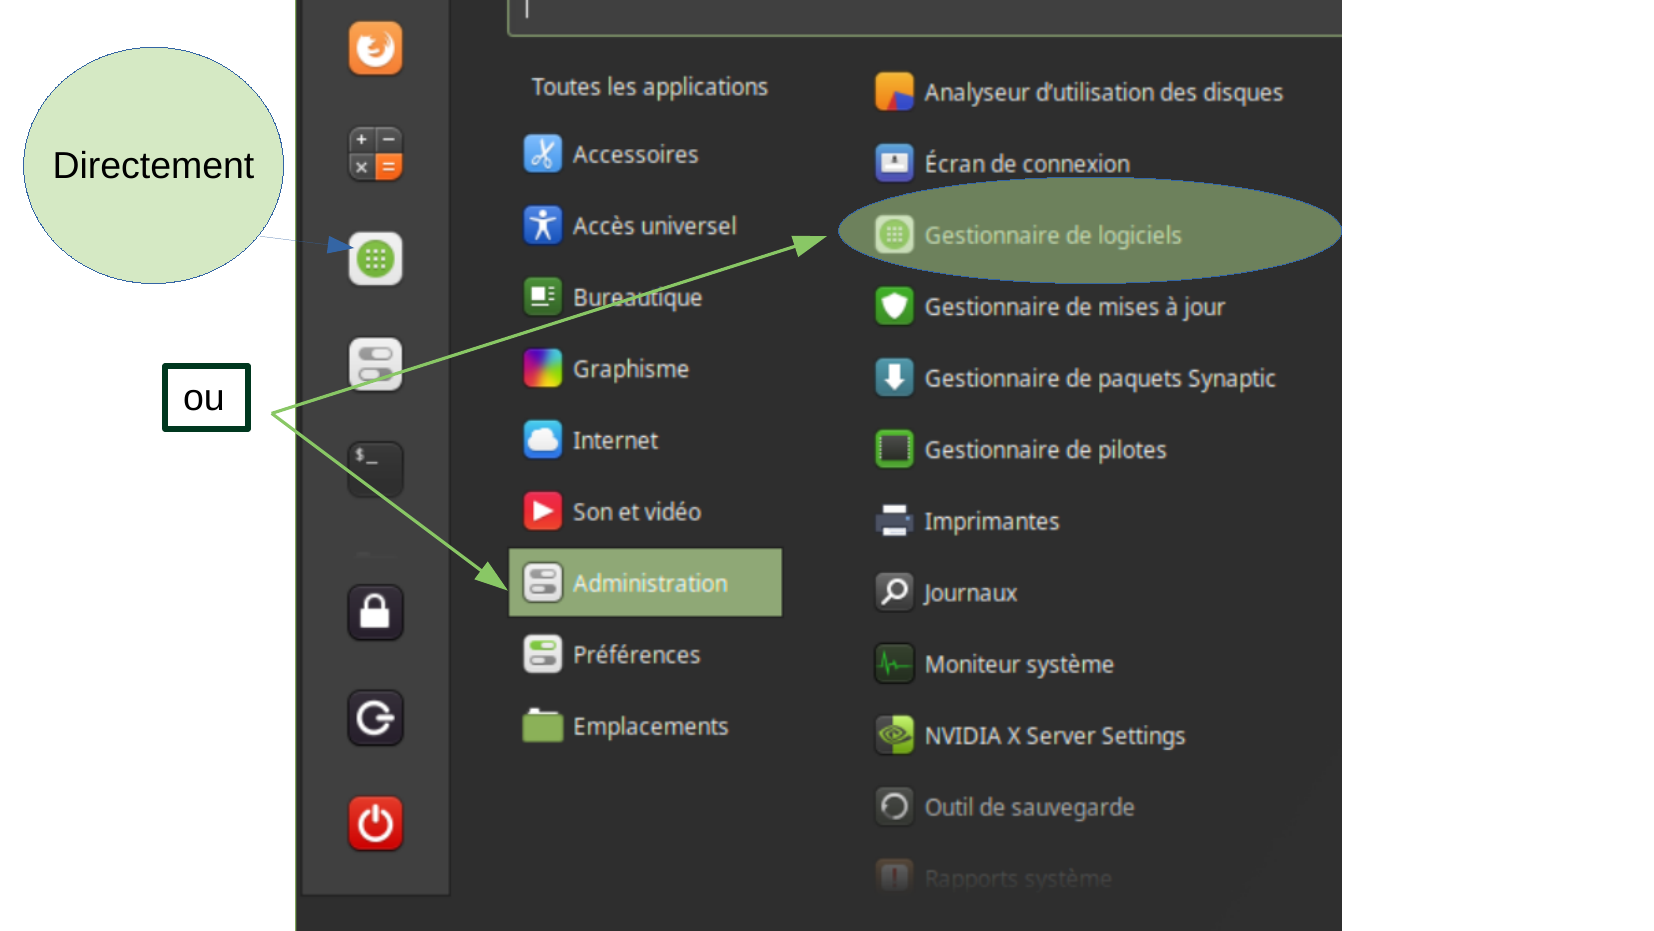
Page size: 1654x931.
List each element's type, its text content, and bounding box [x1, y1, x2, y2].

picture [295, 0, 1342, 931]
text_box [838, 177, 1342, 284]
text_box Directement [23, 47, 284, 284]
text_box ou [165, 366, 249, 429]
